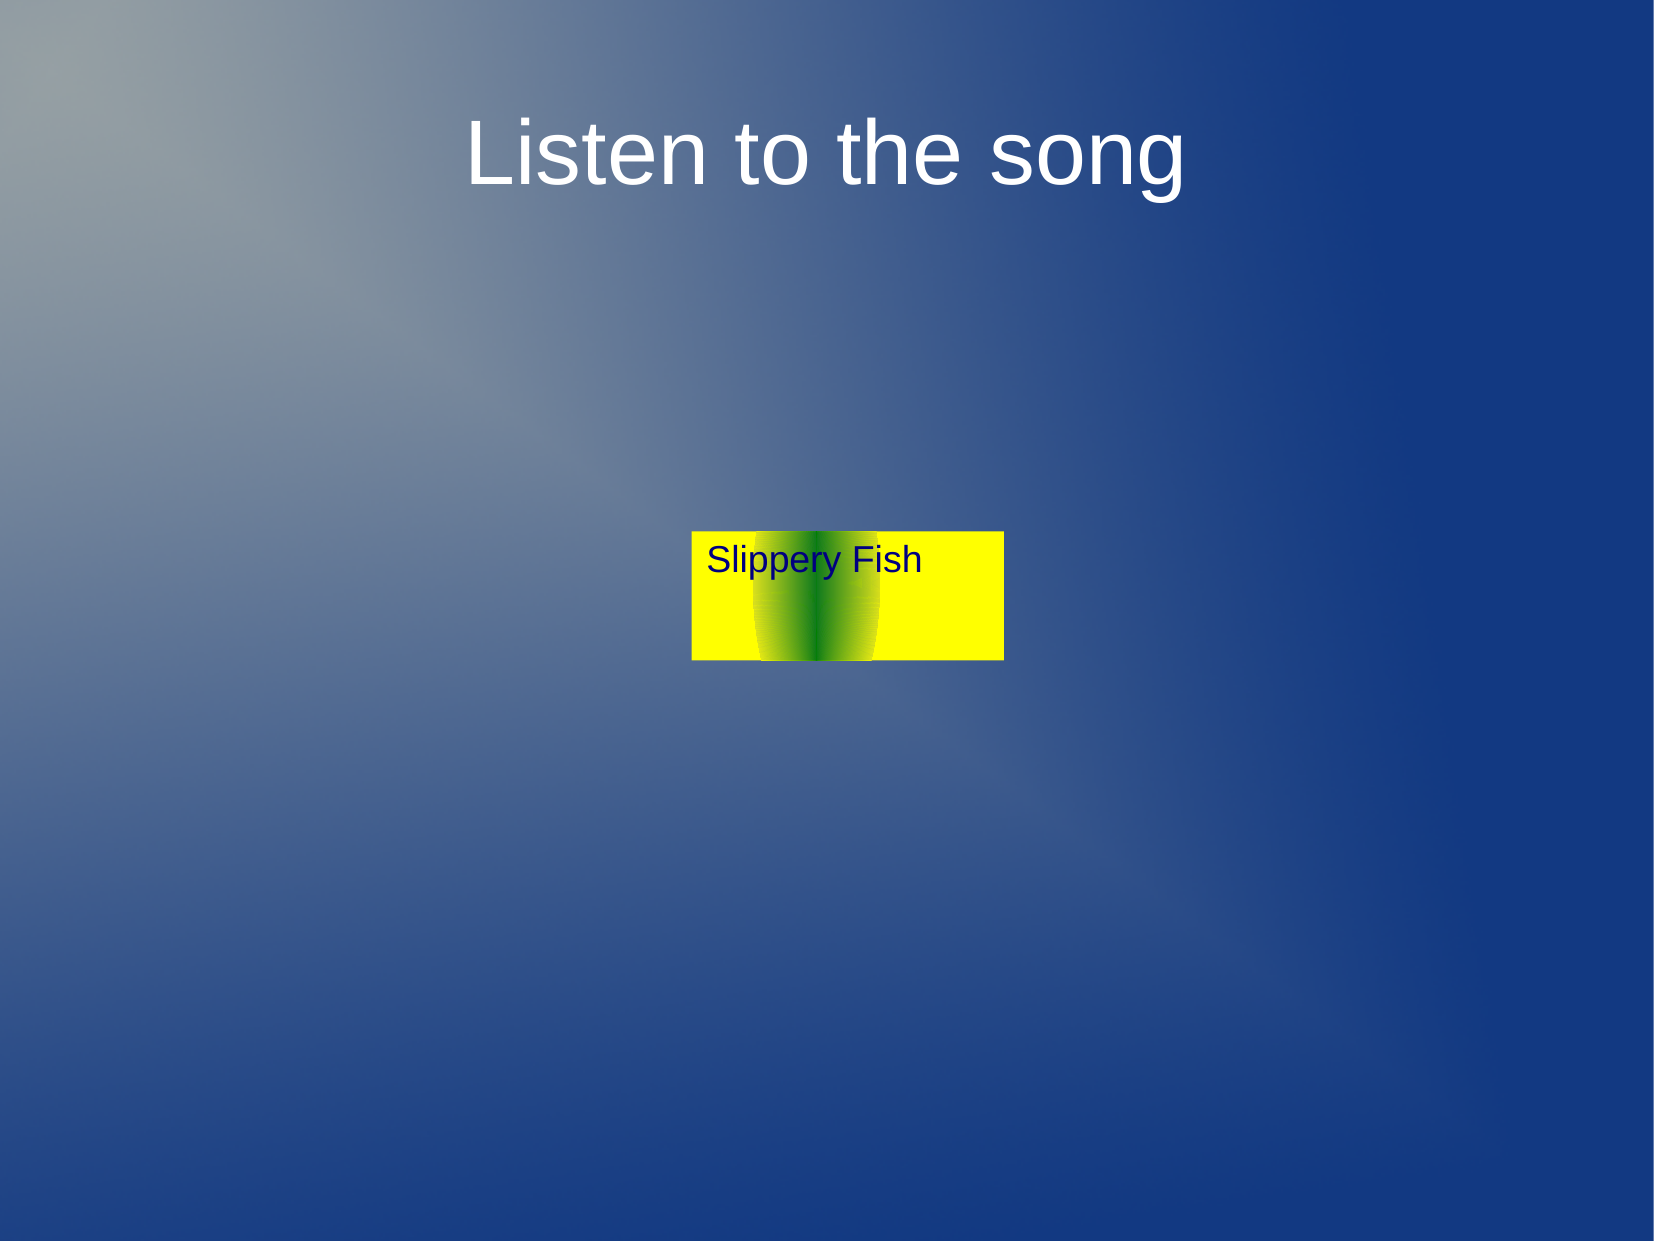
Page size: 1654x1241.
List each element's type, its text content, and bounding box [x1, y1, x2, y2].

title Listen to the song [82, 49, 1571, 257]
picture [0, 0, 1654, 1241]
text_box Slippery Fish [691, 531, 1004, 661]
